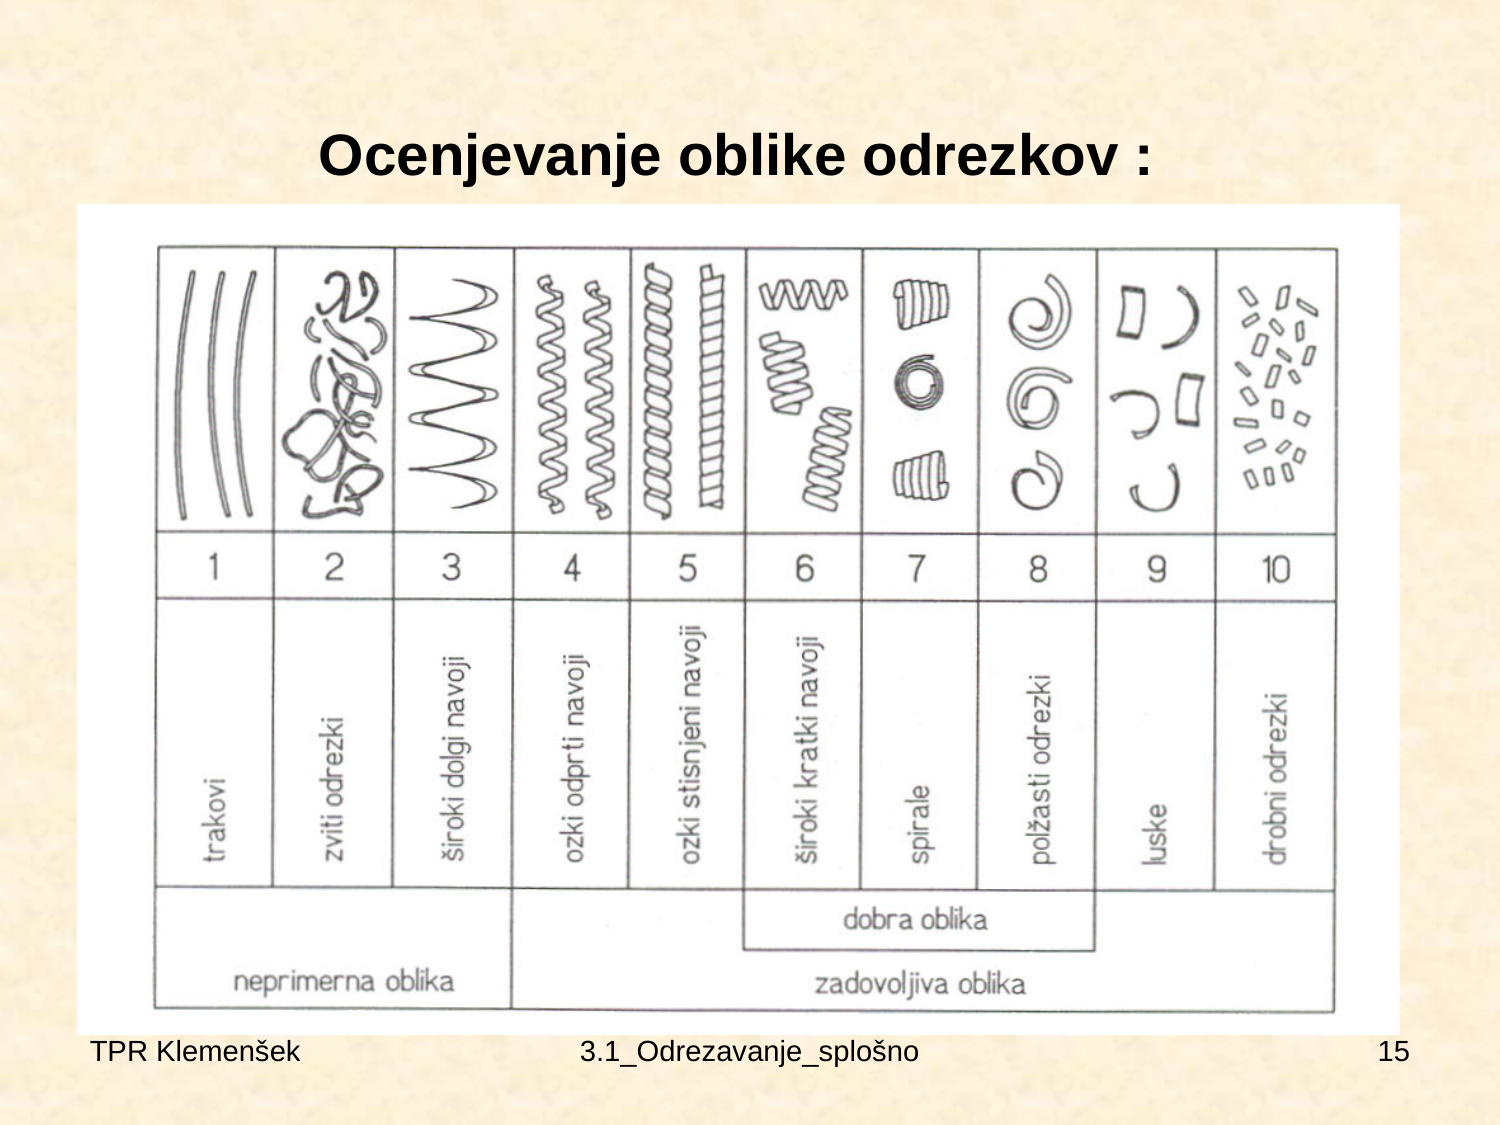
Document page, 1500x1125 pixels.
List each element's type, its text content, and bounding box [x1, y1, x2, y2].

text_box 3.1_Odrezavanje_splošno [512, 1024, 988, 1103]
text_box TPR Klemenšek [74, 1024, 426, 1103]
text_box [76, 233, 1400, 1035]
picture [0, 0, 1500, 1125]
text_box Ocenjevanje oblike odrezkov : [75, 45, 1426, 233]
text_box <number> [1074, 1024, 1426, 1103]
